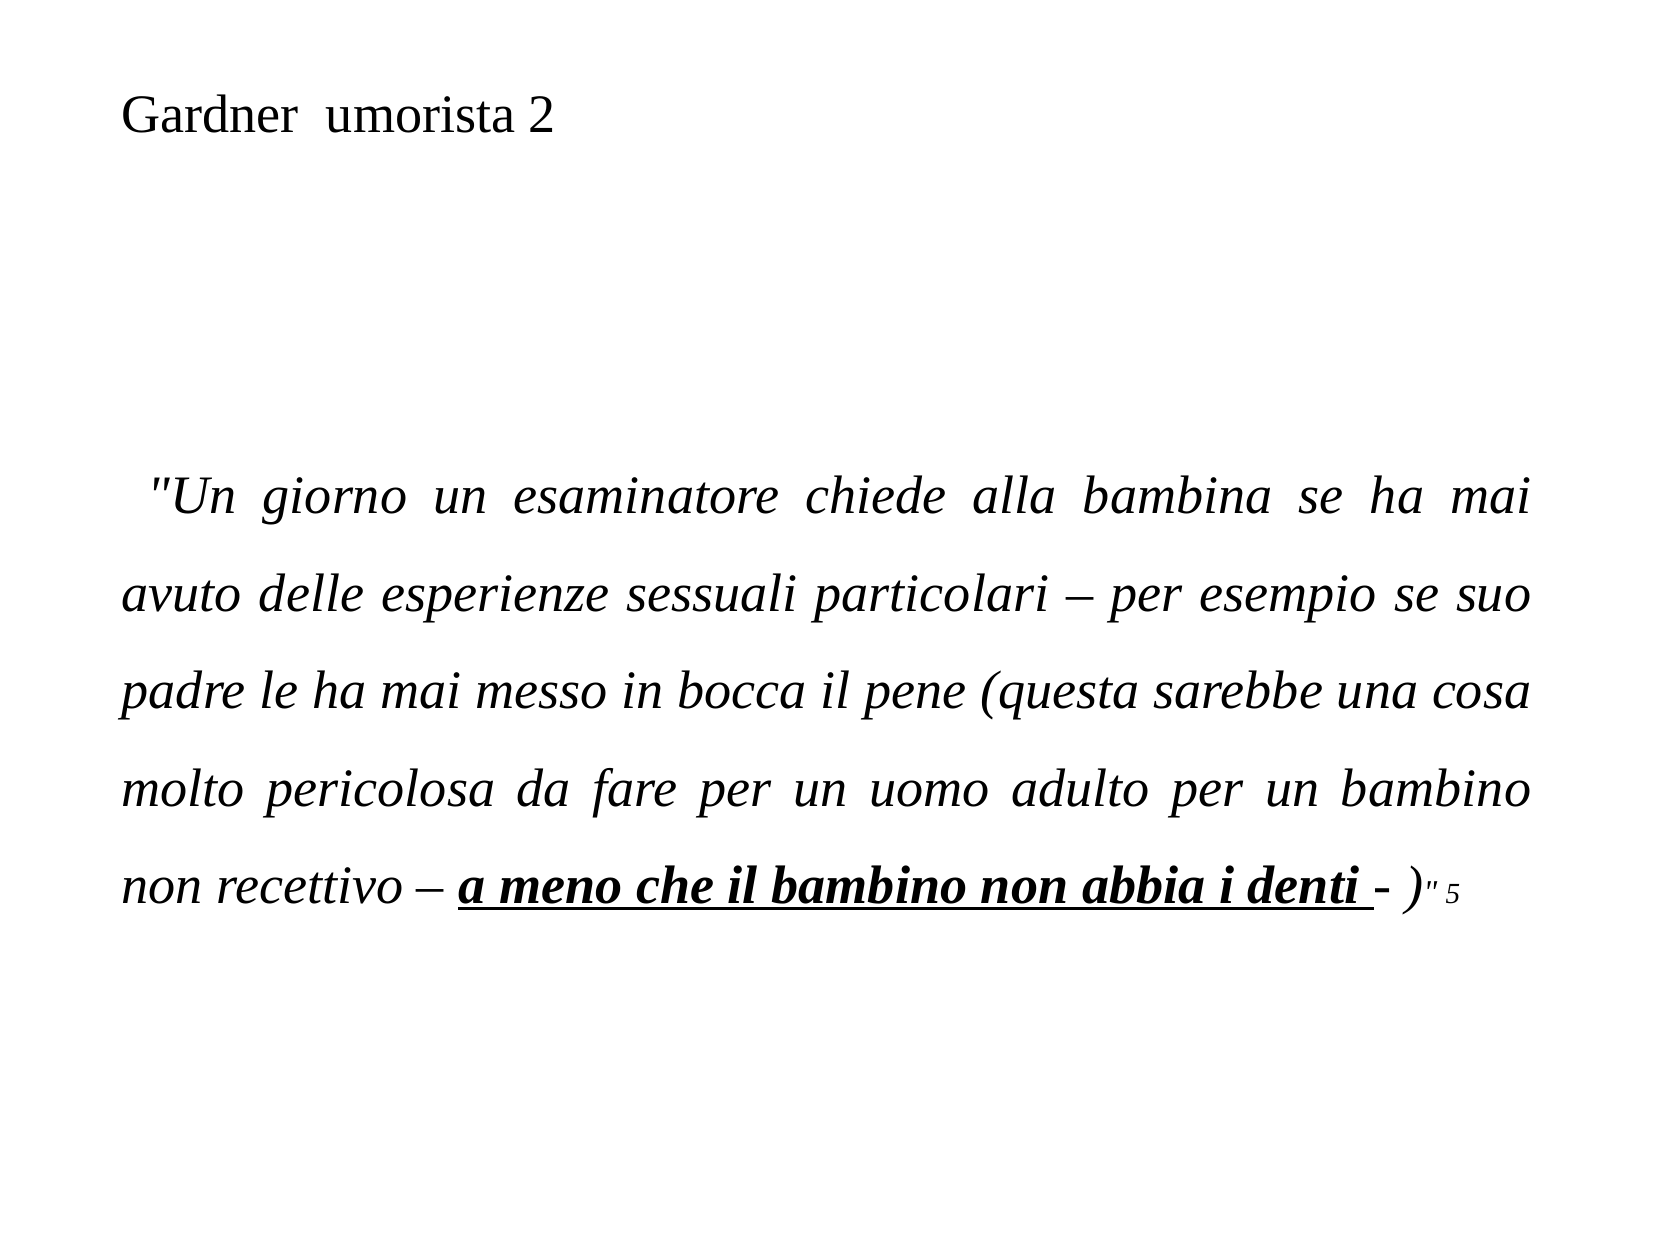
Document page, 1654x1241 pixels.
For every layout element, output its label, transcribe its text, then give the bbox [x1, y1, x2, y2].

subtitle Gardner umorista 2 "Un giorno un esaminatore chiede alla bambina se ha mai avuto delle esperienze sessuali particolari – per esempio se suo padre le ha mai messo in bocca il pene (questa sarebbe una cosa molto pericolosa da fare per un uomo adulto per un bambino non recettivo – a meno che il bambino non abbia i denti - )" 5 5 R. Gardner, L'isteria collettiva dell'abuso sessuale, op. cit., pag. 80 [121, 46, 1534, 1132]
